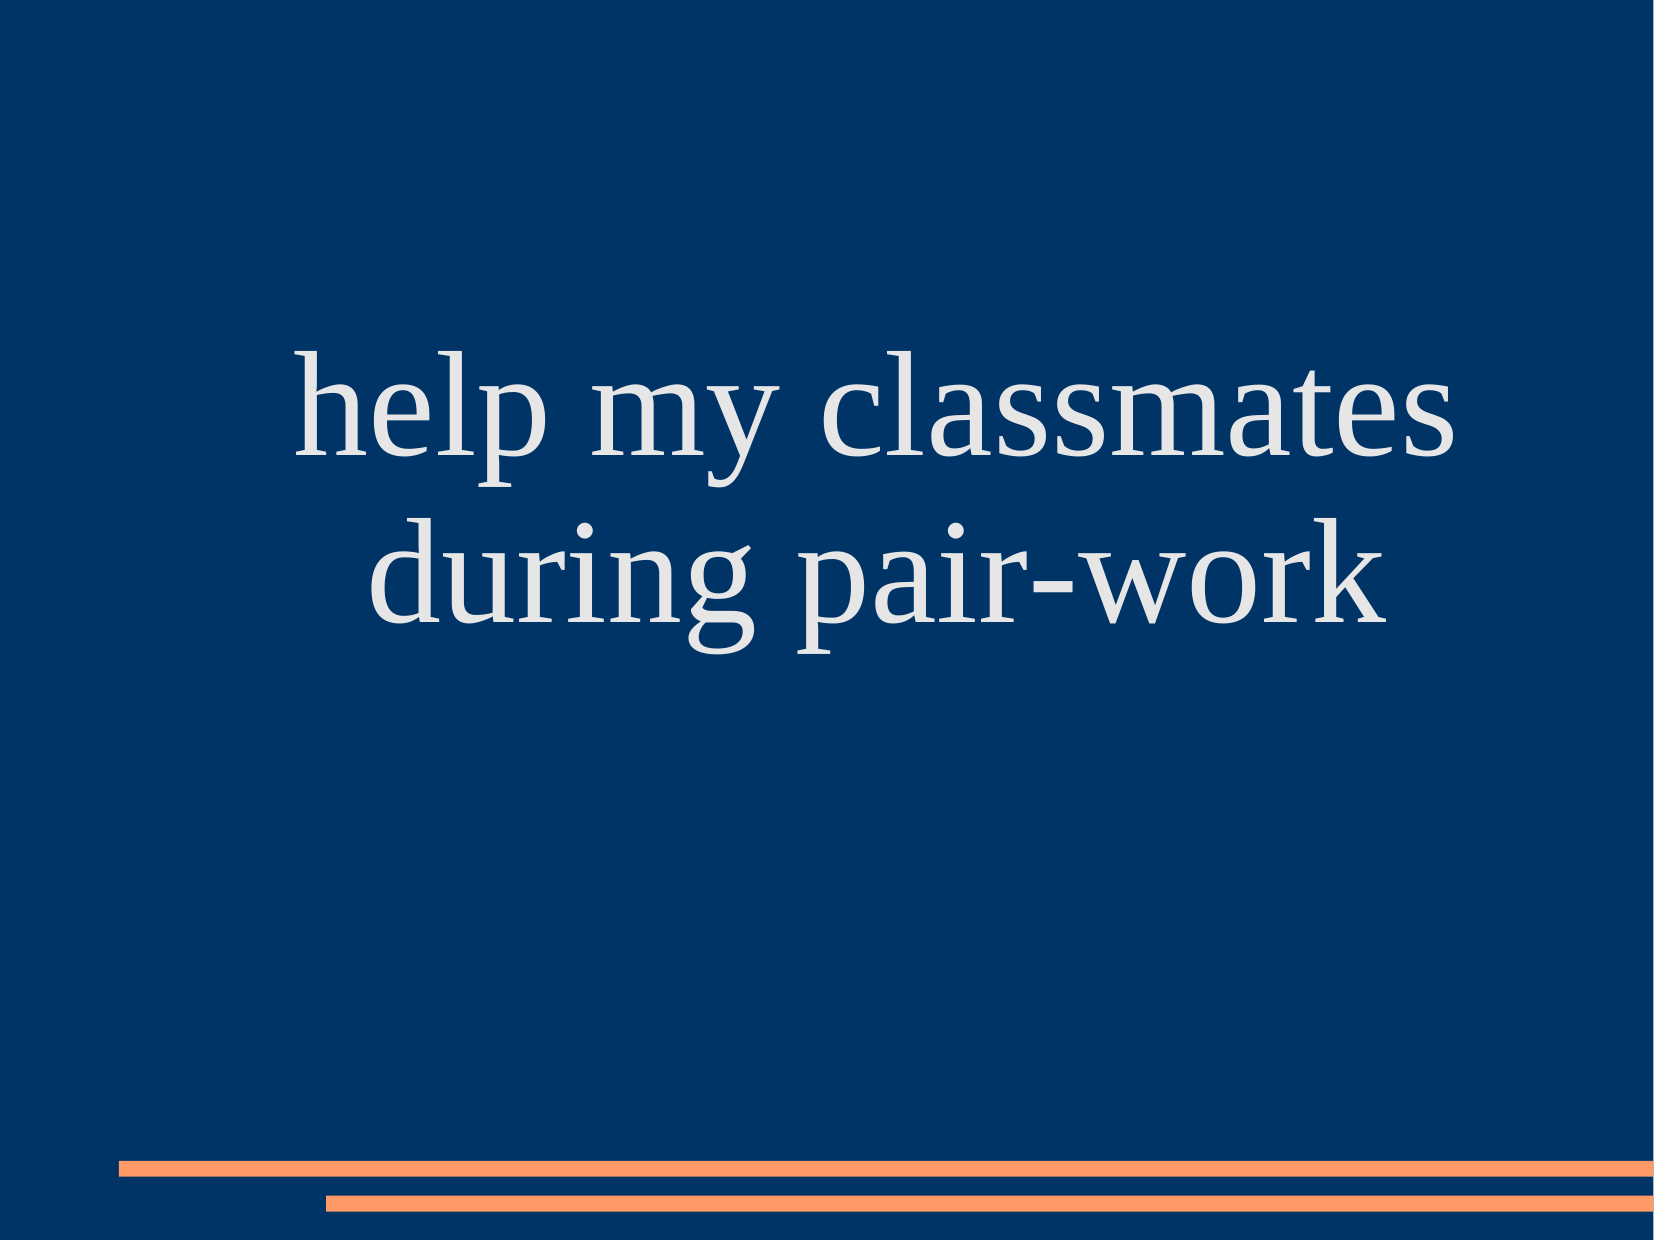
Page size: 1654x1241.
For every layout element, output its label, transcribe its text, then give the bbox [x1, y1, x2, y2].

list help my classmates during pair-work [121, 322, 1561, 1132]
